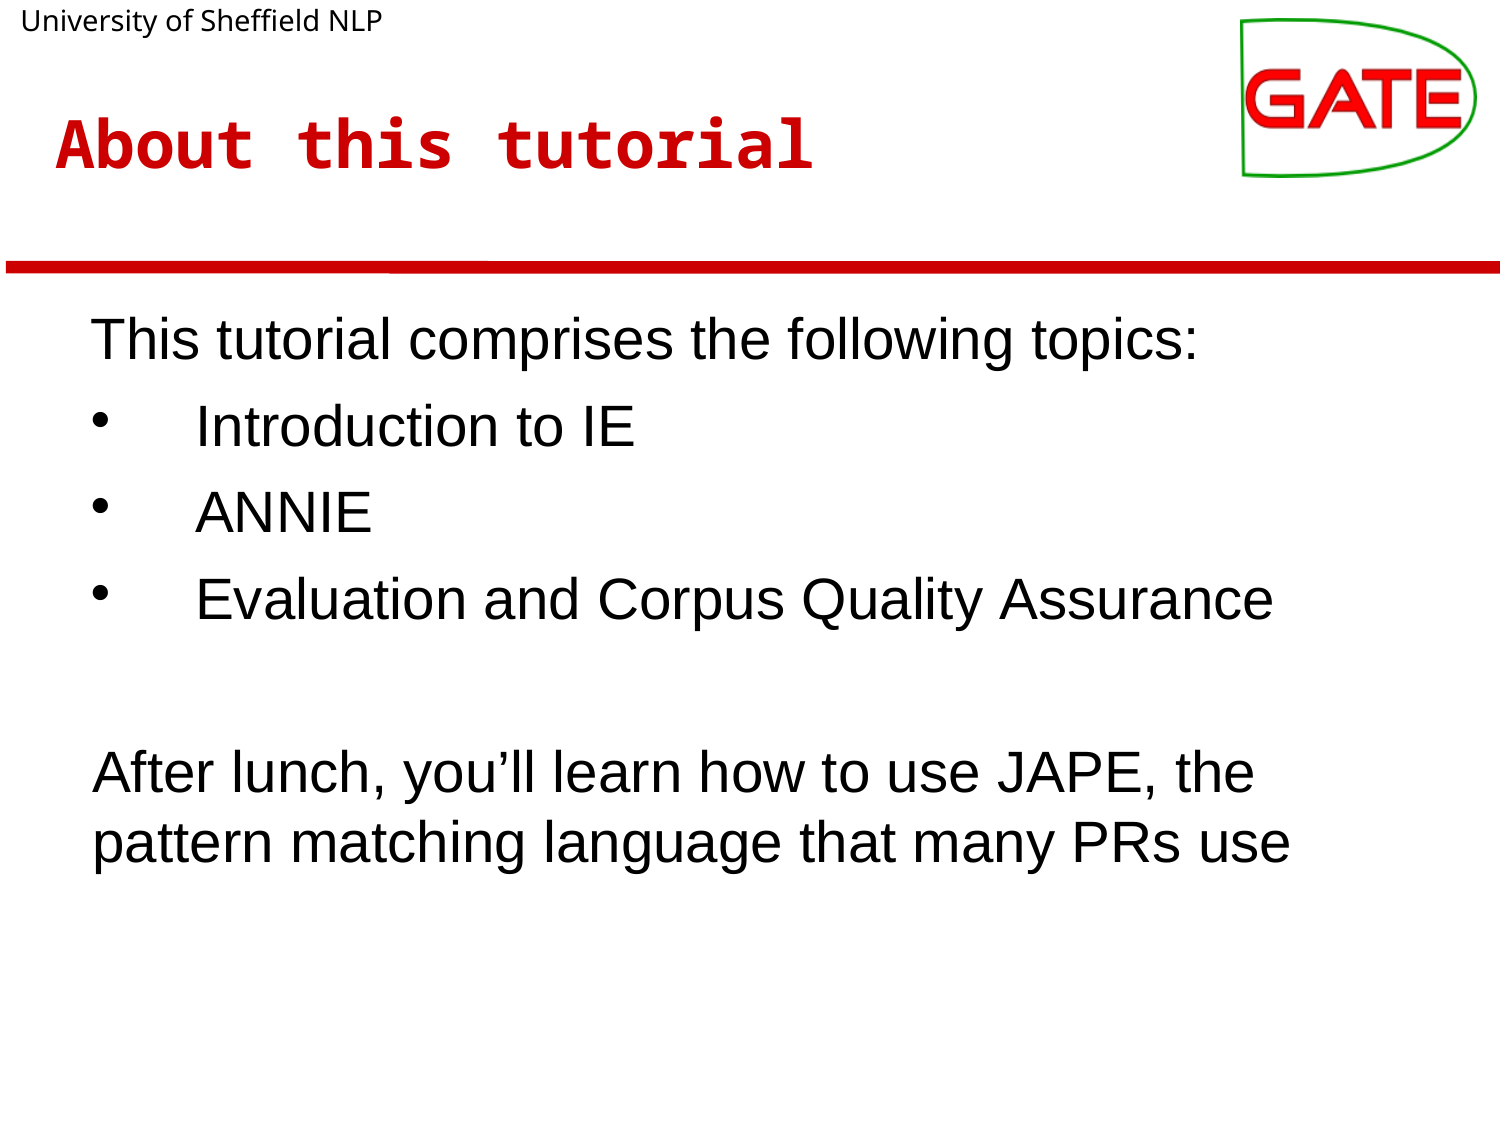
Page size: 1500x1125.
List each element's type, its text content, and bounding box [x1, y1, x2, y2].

picture [1240, 18, 1477, 178]
text_box This tutorial comprises the following topics: Introduction to IE ANNIE Evaluation and Corpus Quality Assurance After lunch, you’ll learn how to use JAPE, the pattern matching language that many PRs use [75, 290, 1424, 1066]
text_box About this tutorial [41, 38, 1390, 253]
